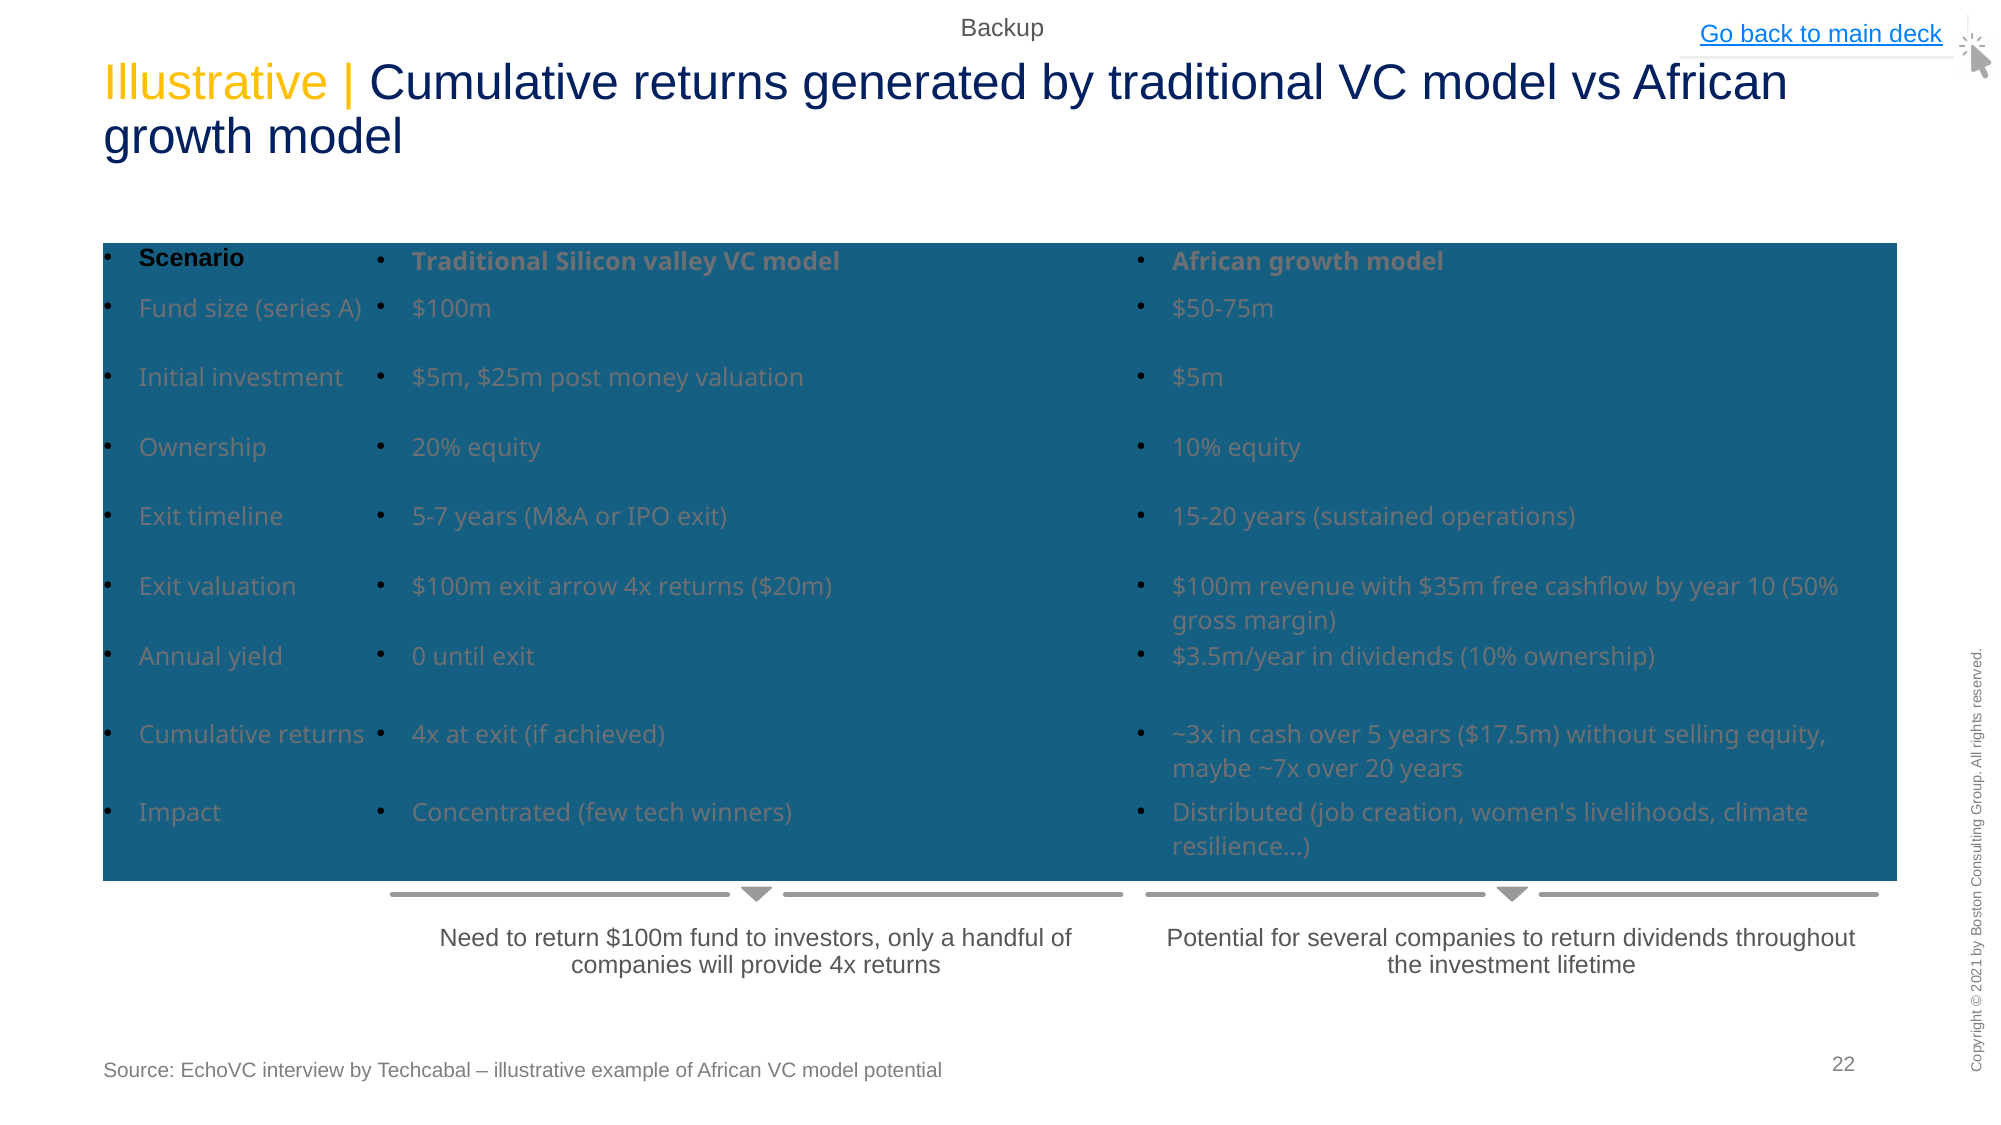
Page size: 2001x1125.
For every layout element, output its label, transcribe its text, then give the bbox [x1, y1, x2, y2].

title Illustrative | Cumulative returns generated by traditional VC model vs African growth model [103, 55, 1897, 165]
table_cell Initial investment [103, 360, 376, 429]
text_box [1497, 887, 1528, 902]
table_cell 4x at exit (if achieved) [376, 716, 1137, 795]
table_cell ~3x in cash over 5 years ($17.5m) without selling equity, maybe ~7x over 20 years [1137, 716, 1897, 795]
table_header African growth model [1137, 243, 1897, 290]
text_box Potential for several companies to return dividends throughout the investment lifetime [1147, 921, 1877, 984]
table_cell 20% equity [376, 429, 1137, 499]
table_cell Exit valuation [103, 569, 376, 638]
table_cell Concentrated (few tech winners) [376, 795, 1137, 881]
table_header Traditional Silicon valley VC model [376, 243, 1137, 290]
text_box Source: EchoVC interview by Techcabal – illustrative example of African VC model potential [103, 1059, 1585, 1082]
table_cell 15-20 years (sustained operations) [1137, 499, 1897, 569]
picture [857, 0, 1144, 58]
table_cell $5m [1137, 360, 1897, 429]
table_cell Impact [103, 795, 376, 881]
table_cell $50-75m [1137, 290, 1897, 360]
table_cell $3.5m/year in dividends (10% ownership) [1137, 638, 1897, 716]
text_box [741, 887, 772, 902]
table_cell $100m [376, 290, 1137, 360]
picture [1953, 31, 2000, 79]
text_box Need to return $100m fund to investors, only a handful of companies will provide 4x returns [392, 921, 1122, 984]
table_cell Distributed (job creation, women's livelihoods, climate resilience…) [1137, 795, 1897, 881]
table_cell 5-7 years (M&A or IPO exit) [376, 499, 1137, 569]
table_header Scenario [103, 243, 376, 290]
table_cell $100m exit arrow 4x returns ($20m) [376, 569, 1137, 638]
table_cell 10% equity [1137, 429, 1897, 499]
table_cell Ownership [103, 429, 376, 499]
table_cell $100m revenue with $35m free cashflow by year 10 (50% gross margin) [1137, 569, 1897, 638]
table_cell Annual yield [103, 638, 376, 716]
table_cell Exit timeline [103, 499, 376, 569]
table_cell 0 until exit [376, 638, 1137, 716]
text_box Go back to main deck [1676, 10, 1967, 56]
table_cell Cumulative returns [103, 716, 376, 795]
table_cell Fund size (series A) [103, 290, 376, 360]
table_cell $5m, $25m post money valuation [376, 360, 1137, 429]
